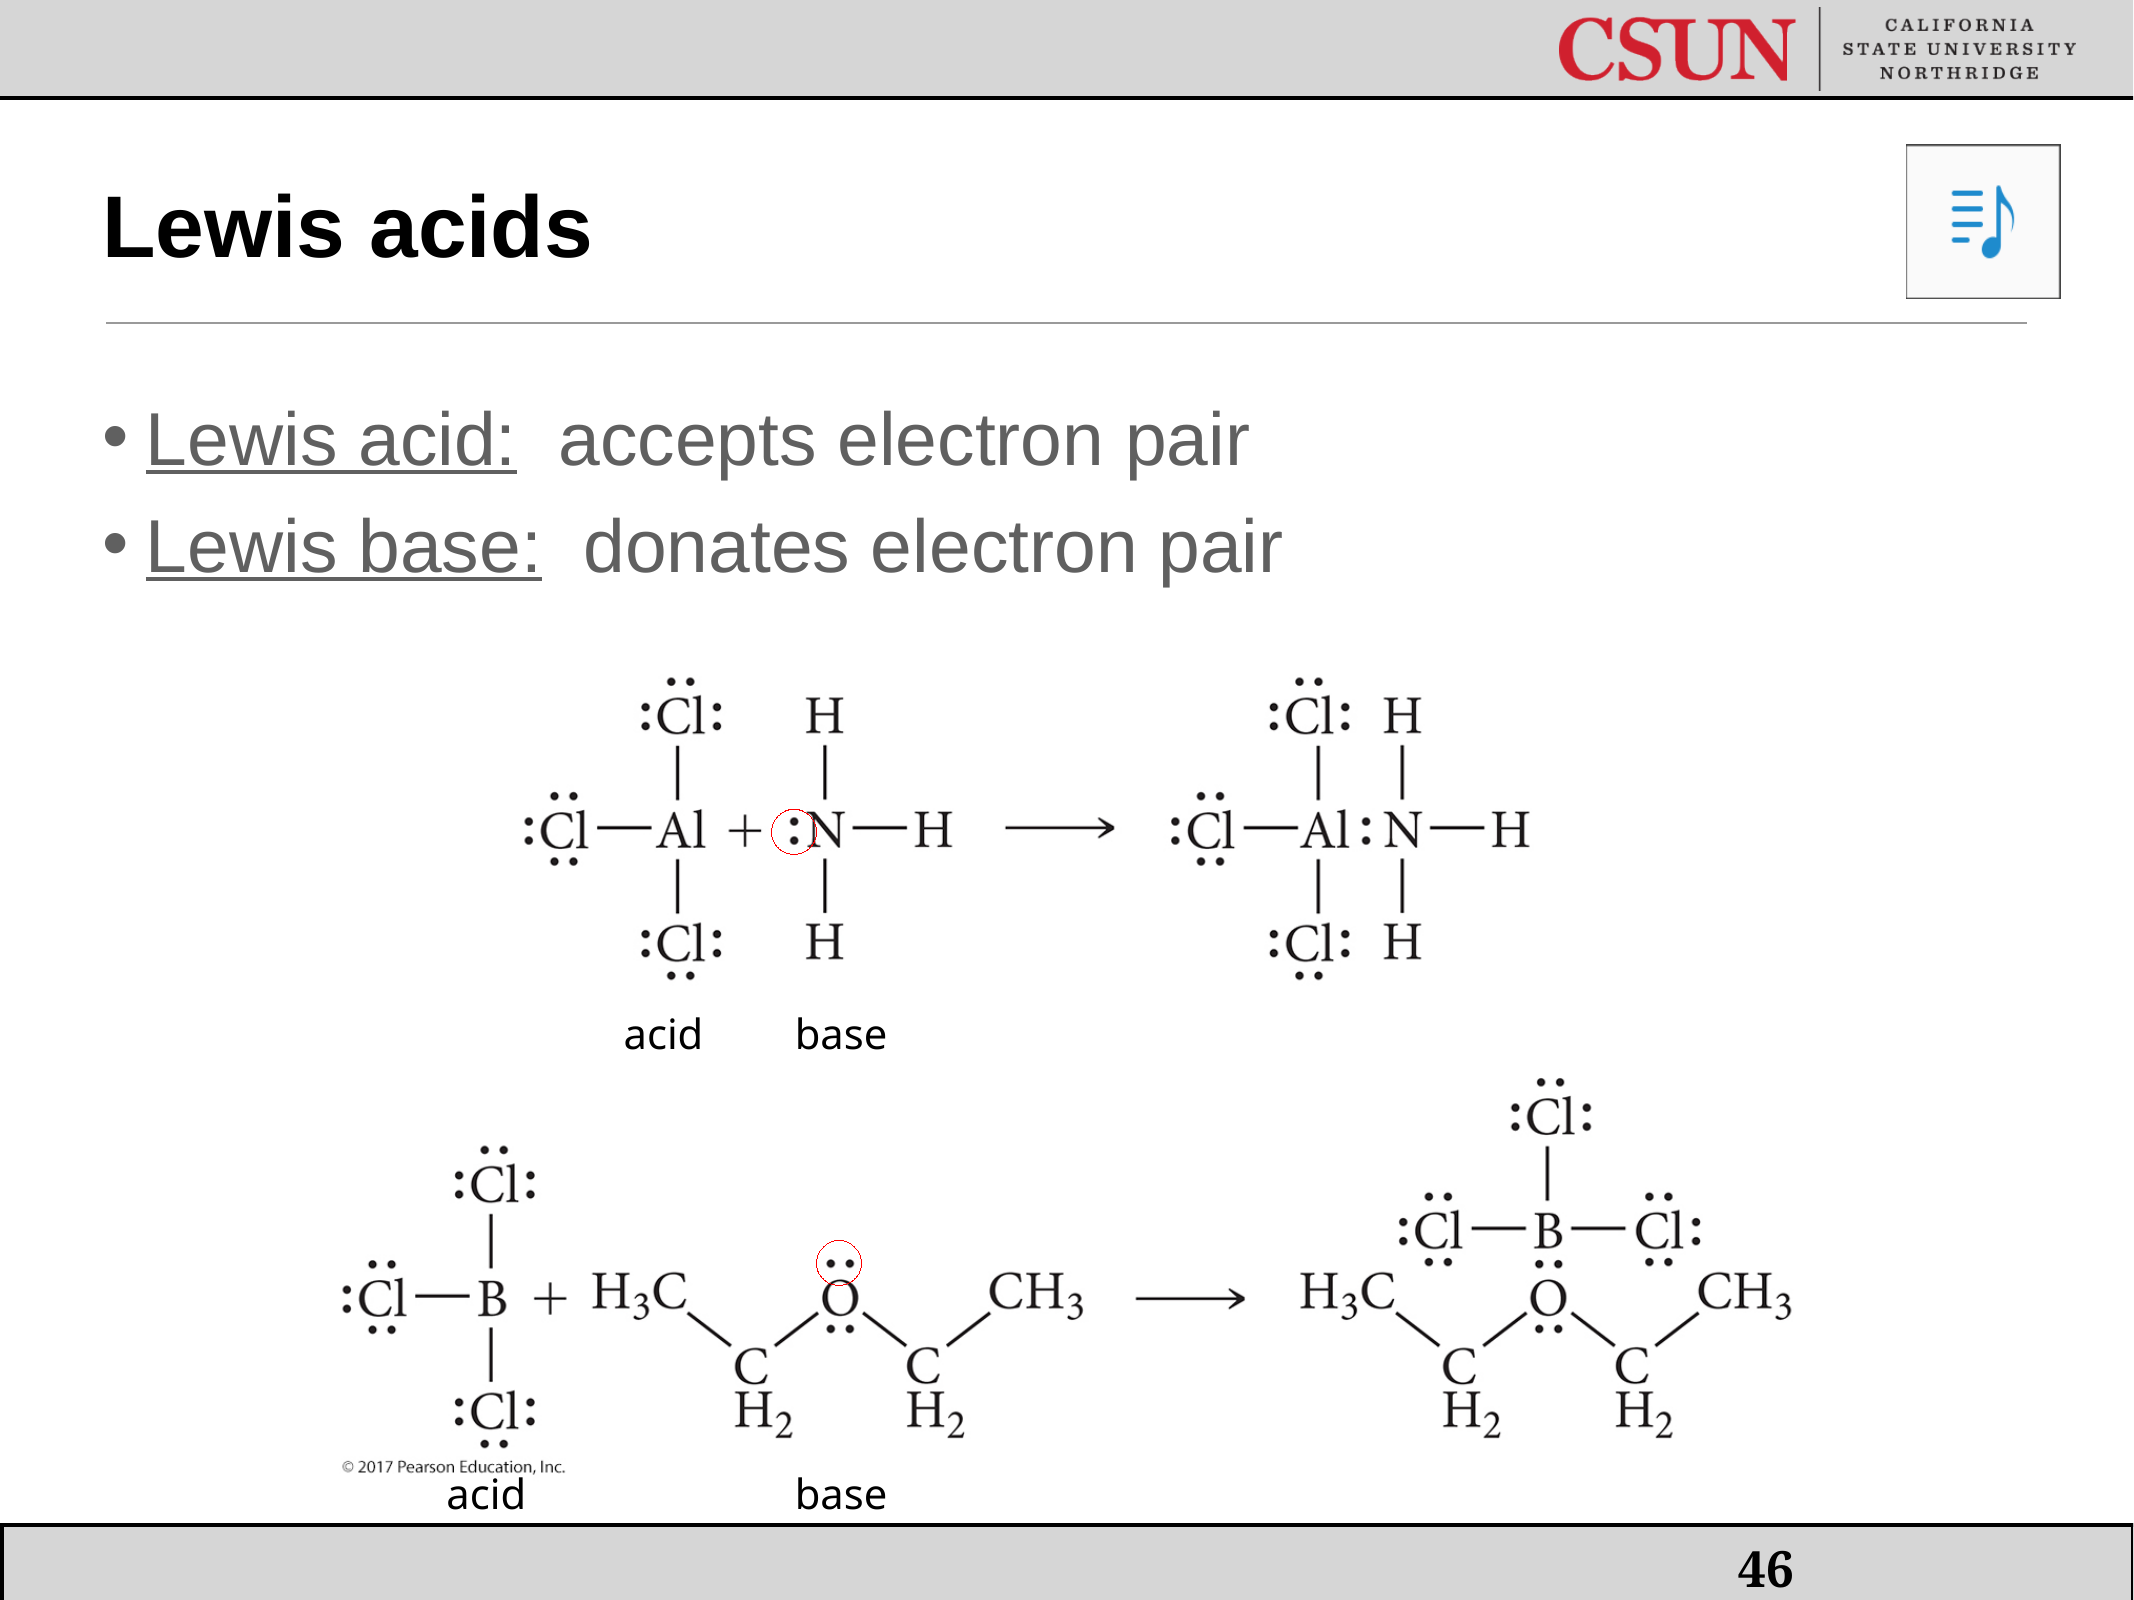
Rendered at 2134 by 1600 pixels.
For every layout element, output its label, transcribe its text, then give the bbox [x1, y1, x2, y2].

picture [331, 666, 1803, 1483]
list Lewis acid: accepts electron pair Lewis base: donates electron pair [93, 382, 2040, 620]
picture [1559, 7, 2076, 91]
title Lewis acids [93, 104, 2040, 284]
text_box base [780, 1000, 910, 1066]
text_box acid [608, 1000, 725, 1066]
text_box base [780, 1460, 910, 1526]
text_box [1905, 143, 2062, 301]
text_box acid [431, 1460, 548, 1526]
